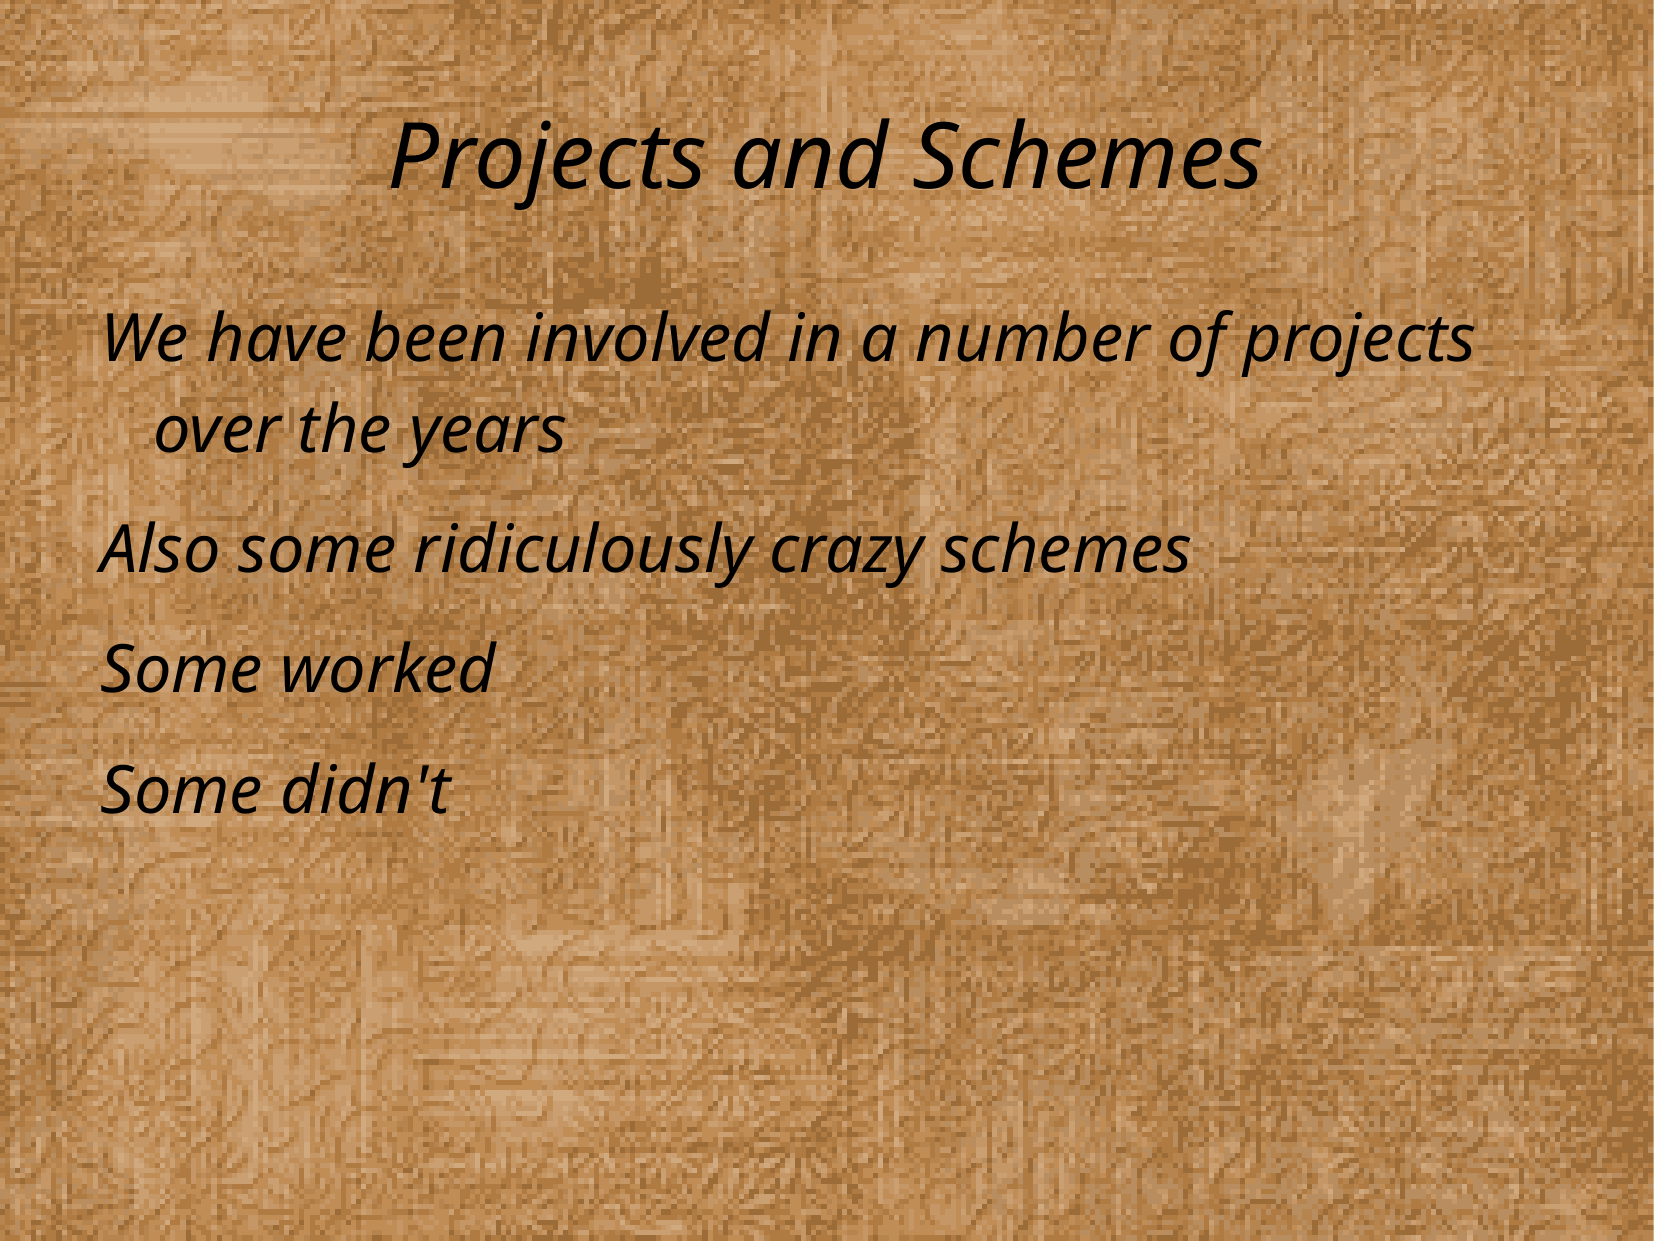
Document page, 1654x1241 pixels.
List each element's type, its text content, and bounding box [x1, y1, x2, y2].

list We have been involved in a number of projects over the years Also some ridiculously crazy schemes Some worked Some didn't [82, 290, 1571, 1094]
picture [0, 0, 1654, 1241]
title Projects and Schemes [82, 49, 1571, 257]
